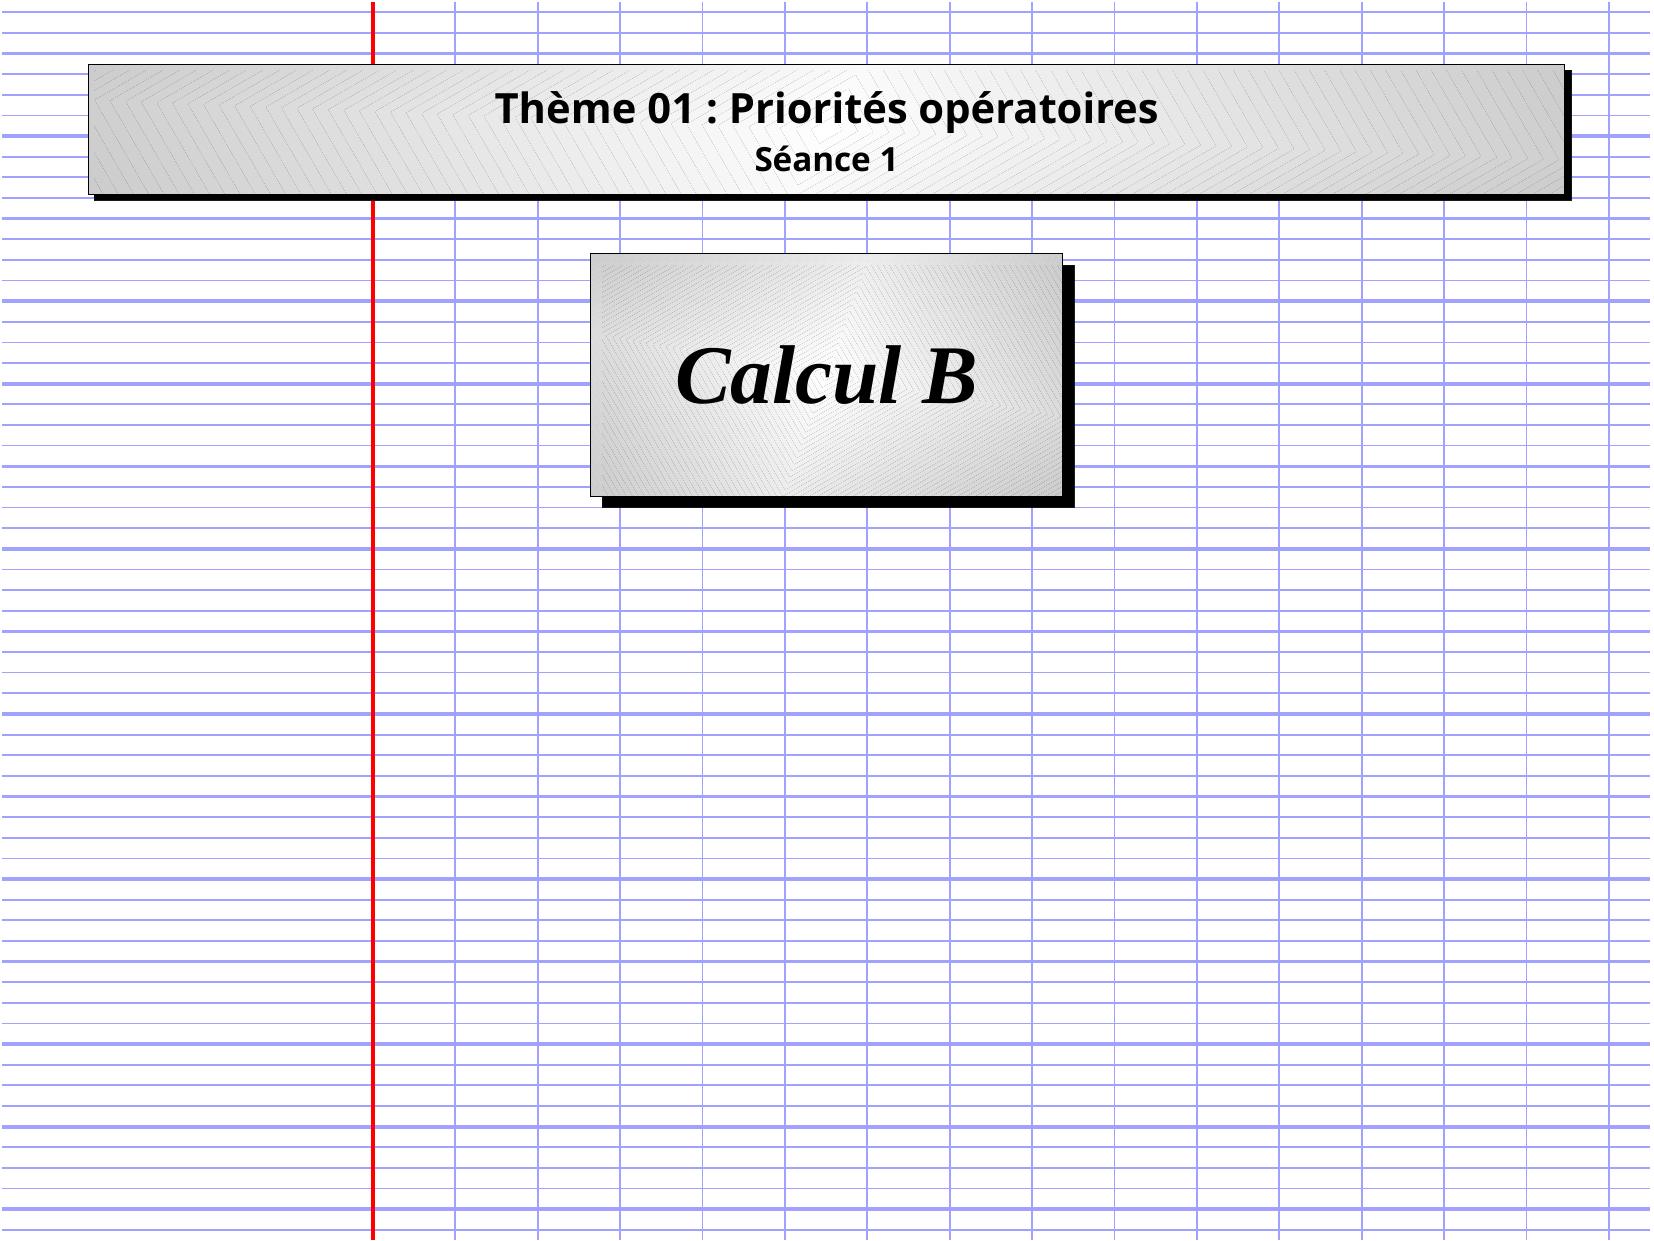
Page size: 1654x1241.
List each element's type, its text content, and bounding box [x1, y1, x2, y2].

text_box Thème 01 : Priorités opératoires Séance 1 [88, 64, 1565, 195]
text_box Calcul B [590, 253, 1063, 497]
picture [0, 0, 1654, 1241]
